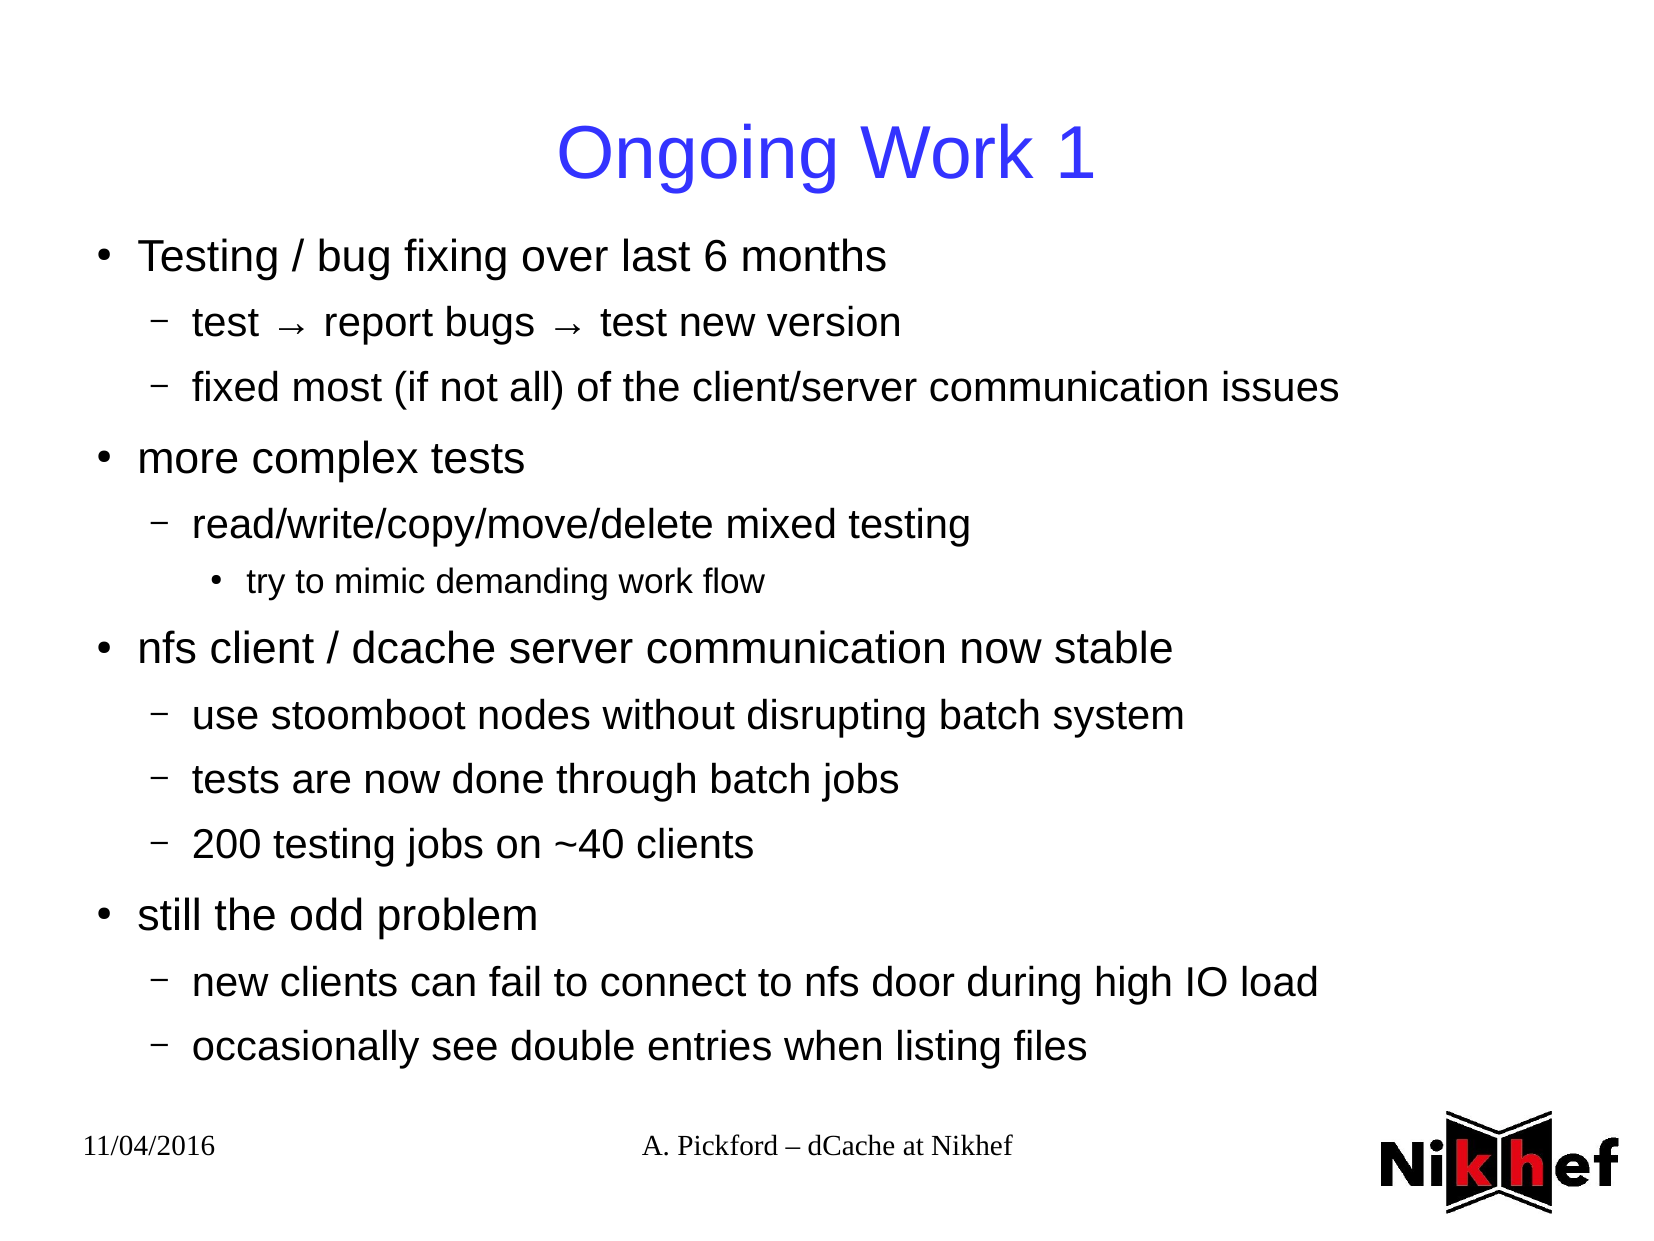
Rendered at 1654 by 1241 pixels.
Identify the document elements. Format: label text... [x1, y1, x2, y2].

list Testing / bug fixing over last 6 months test → report bugs → test new version fixed most (if not all) of the client/server communication issues more complex tests read/write/copy/move/delete mixed testing try to mimic demanding work flow nfs client / dcache server communication now stable use stoomboot nodes without disrupting batch system tests are now done through batch jobs 200 testing jobs on ~40 clients still the odd problem new clients can fail to connect to nfs door during high IO load occasionally see double entries when listing files [82, 230, 1571, 1075]
title Ongoing Work 1 [82, 49, 1571, 230]
picture [1381, 1110, 1619, 1214]
